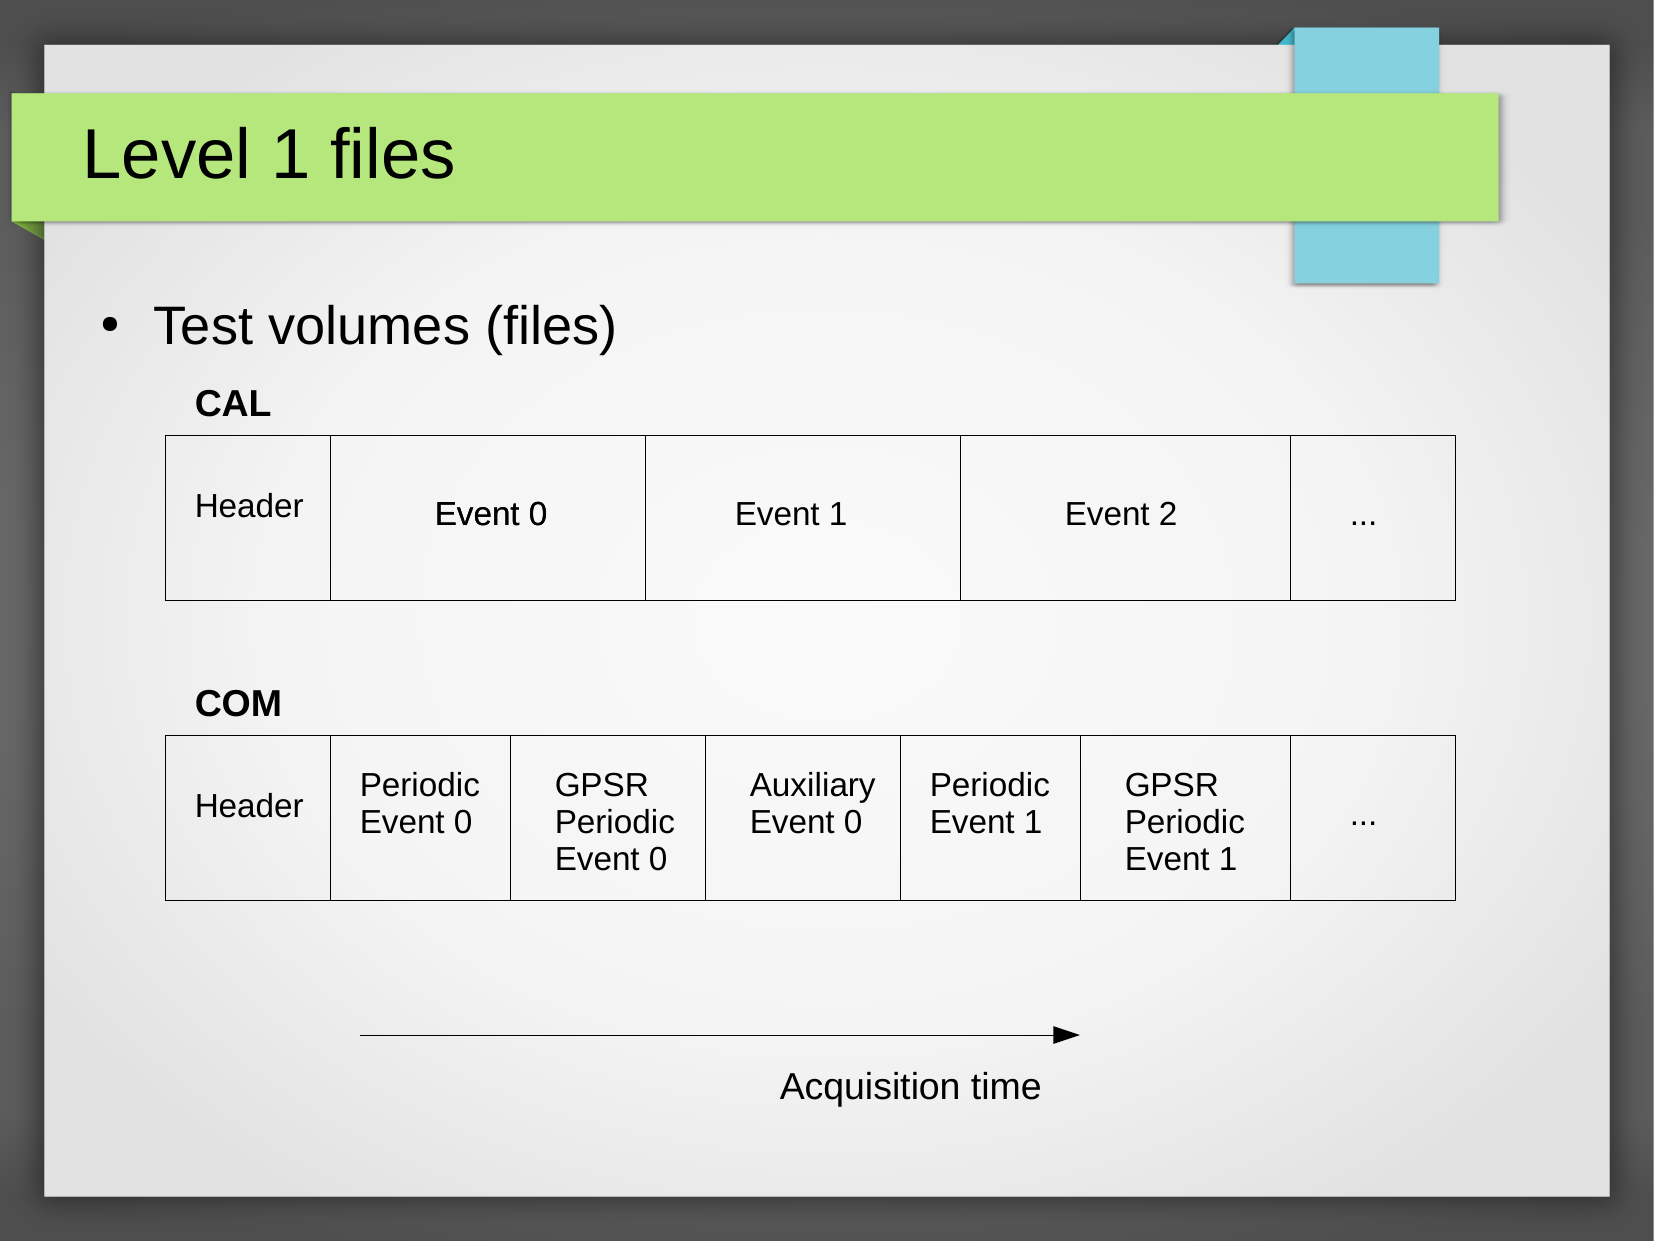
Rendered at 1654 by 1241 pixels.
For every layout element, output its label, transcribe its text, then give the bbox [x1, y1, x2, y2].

text_box Event 1 [720, 488, 871, 541]
text_box Header [180, 480, 331, 532]
text_box Periodic Event 0 [345, 759, 496, 886]
title Level 1 files [82, 94, 1264, 213]
list Test volumes (files) [82, 295, 1571, 1015]
text_box ... [1335, 788, 1486, 841]
text_box GPSR Periodic Event 0 [540, 759, 691, 923]
text_box Header [180, 780, 331, 832]
text_box Auxiliary Event 0 [735, 759, 901, 848]
text_box Acquisition time [764, 1058, 1066, 1115]
text_box CAL [180, 375, 301, 432]
text_box Event 0 [420, 488, 571, 541]
text_box COM [180, 675, 301, 732]
text_box Event 2 [1050, 488, 1201, 541]
text_box GPSR Periodic Event 1 [1110, 759, 1261, 923]
text_box ... [1335, 488, 1486, 541]
picture [0, 0, 1654, 1241]
text_box Periodic Event 1 [915, 759, 1066, 886]
